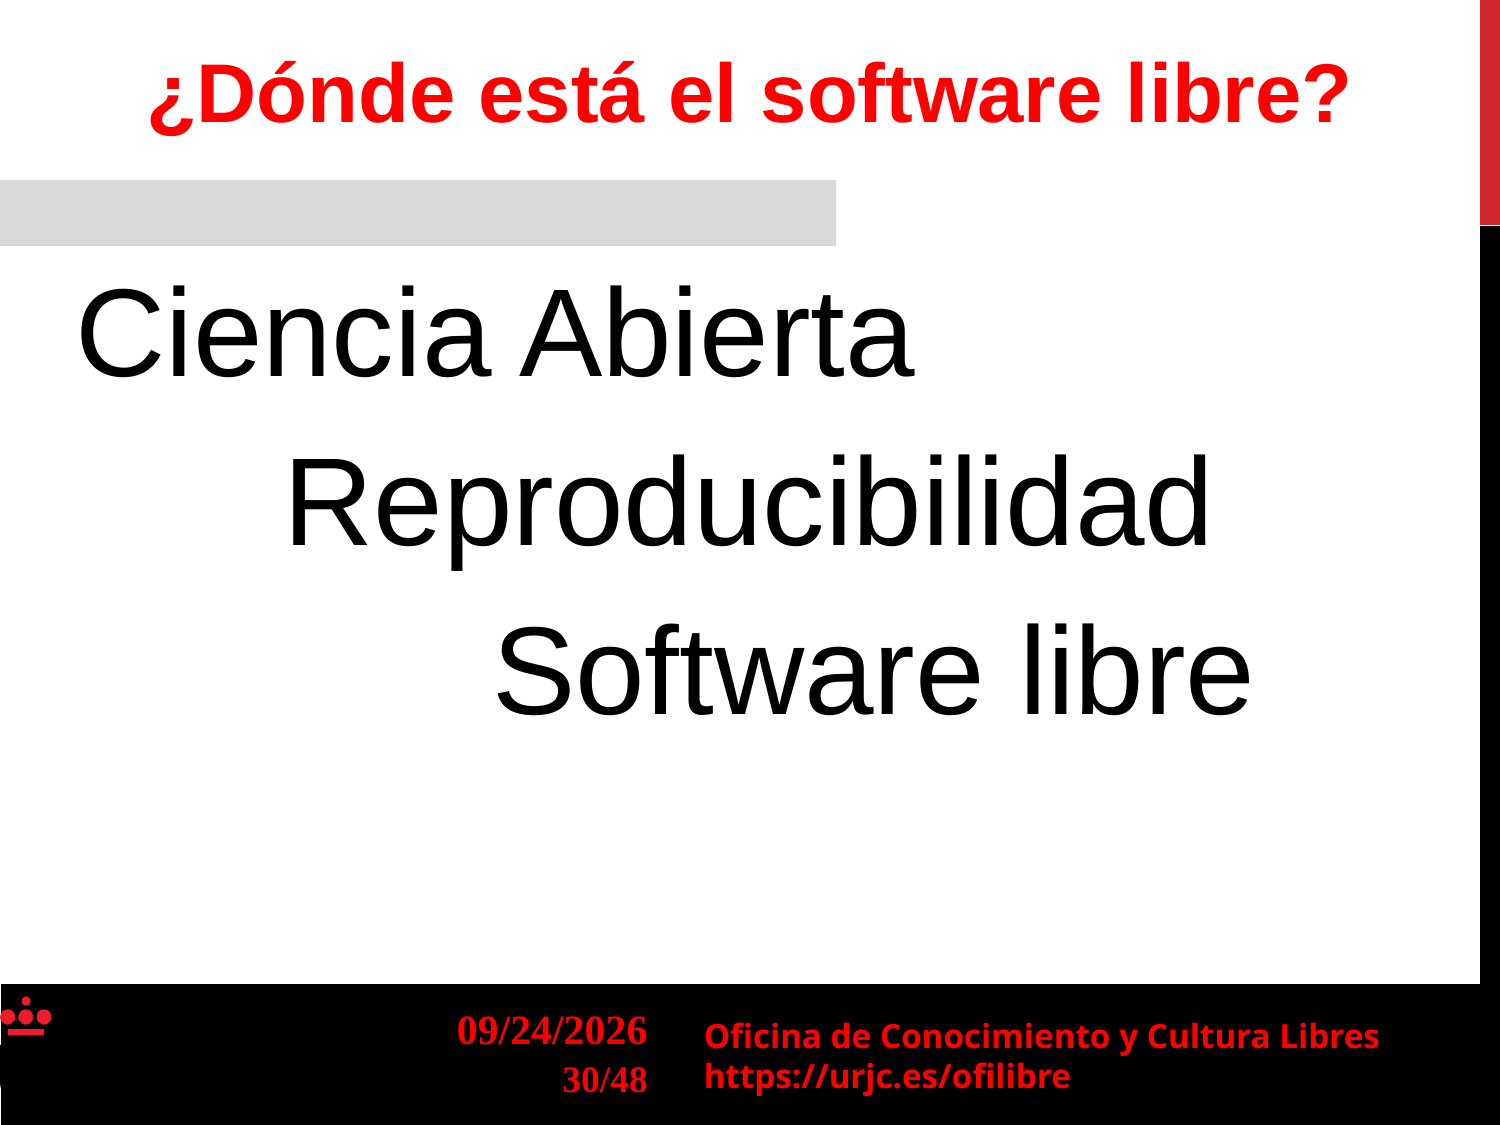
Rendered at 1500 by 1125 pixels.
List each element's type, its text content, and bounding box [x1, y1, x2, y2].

title ¿Dónde está el software libre? [75, 15, 1425, 172]
list Ciencia Abierta Reproducibilidad Software libre [75, 263, 1441, 931]
